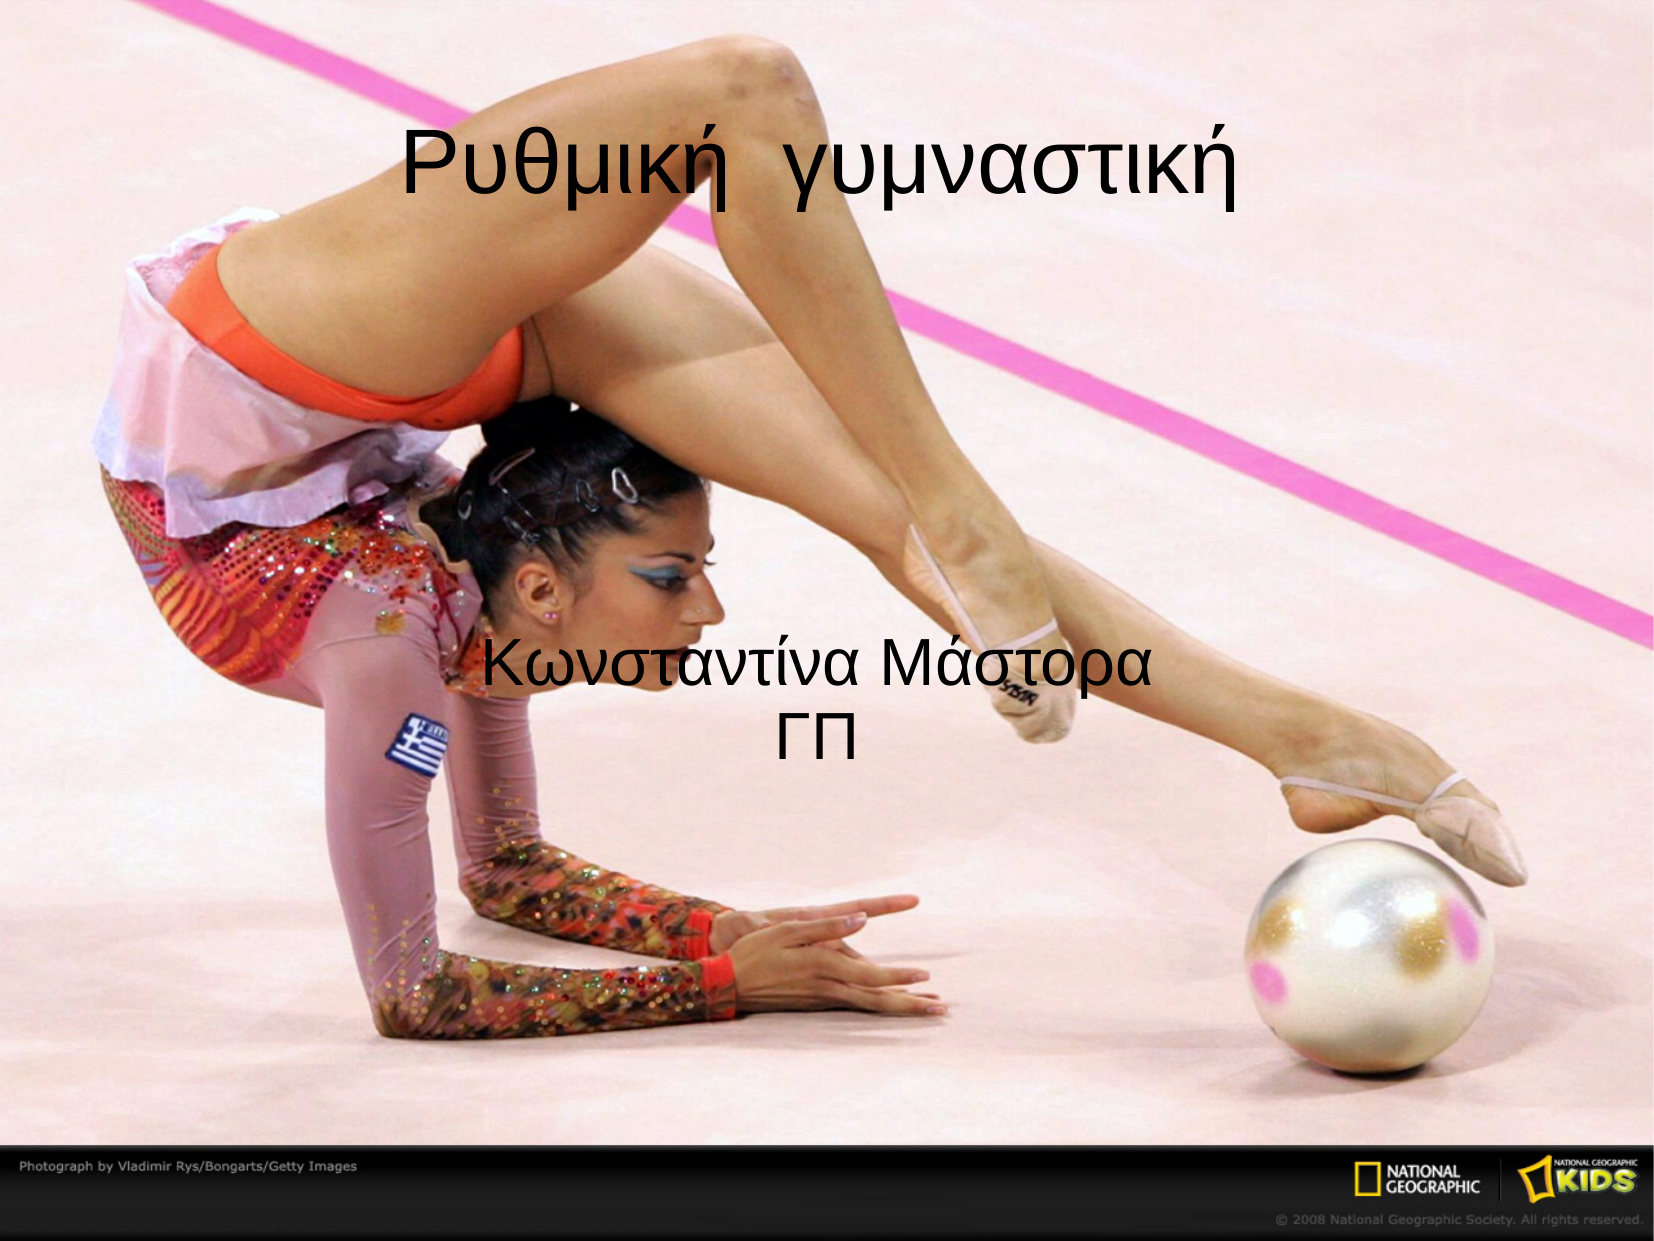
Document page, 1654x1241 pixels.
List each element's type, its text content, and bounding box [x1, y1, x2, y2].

picture [0, 0, 1654, 1241]
subtitle Κωνσταντίνα Μάστορα ΓΠ [82, 290, 1571, 1109]
title Ρυθμική γυμναστική [76, 58, 1565, 266]
